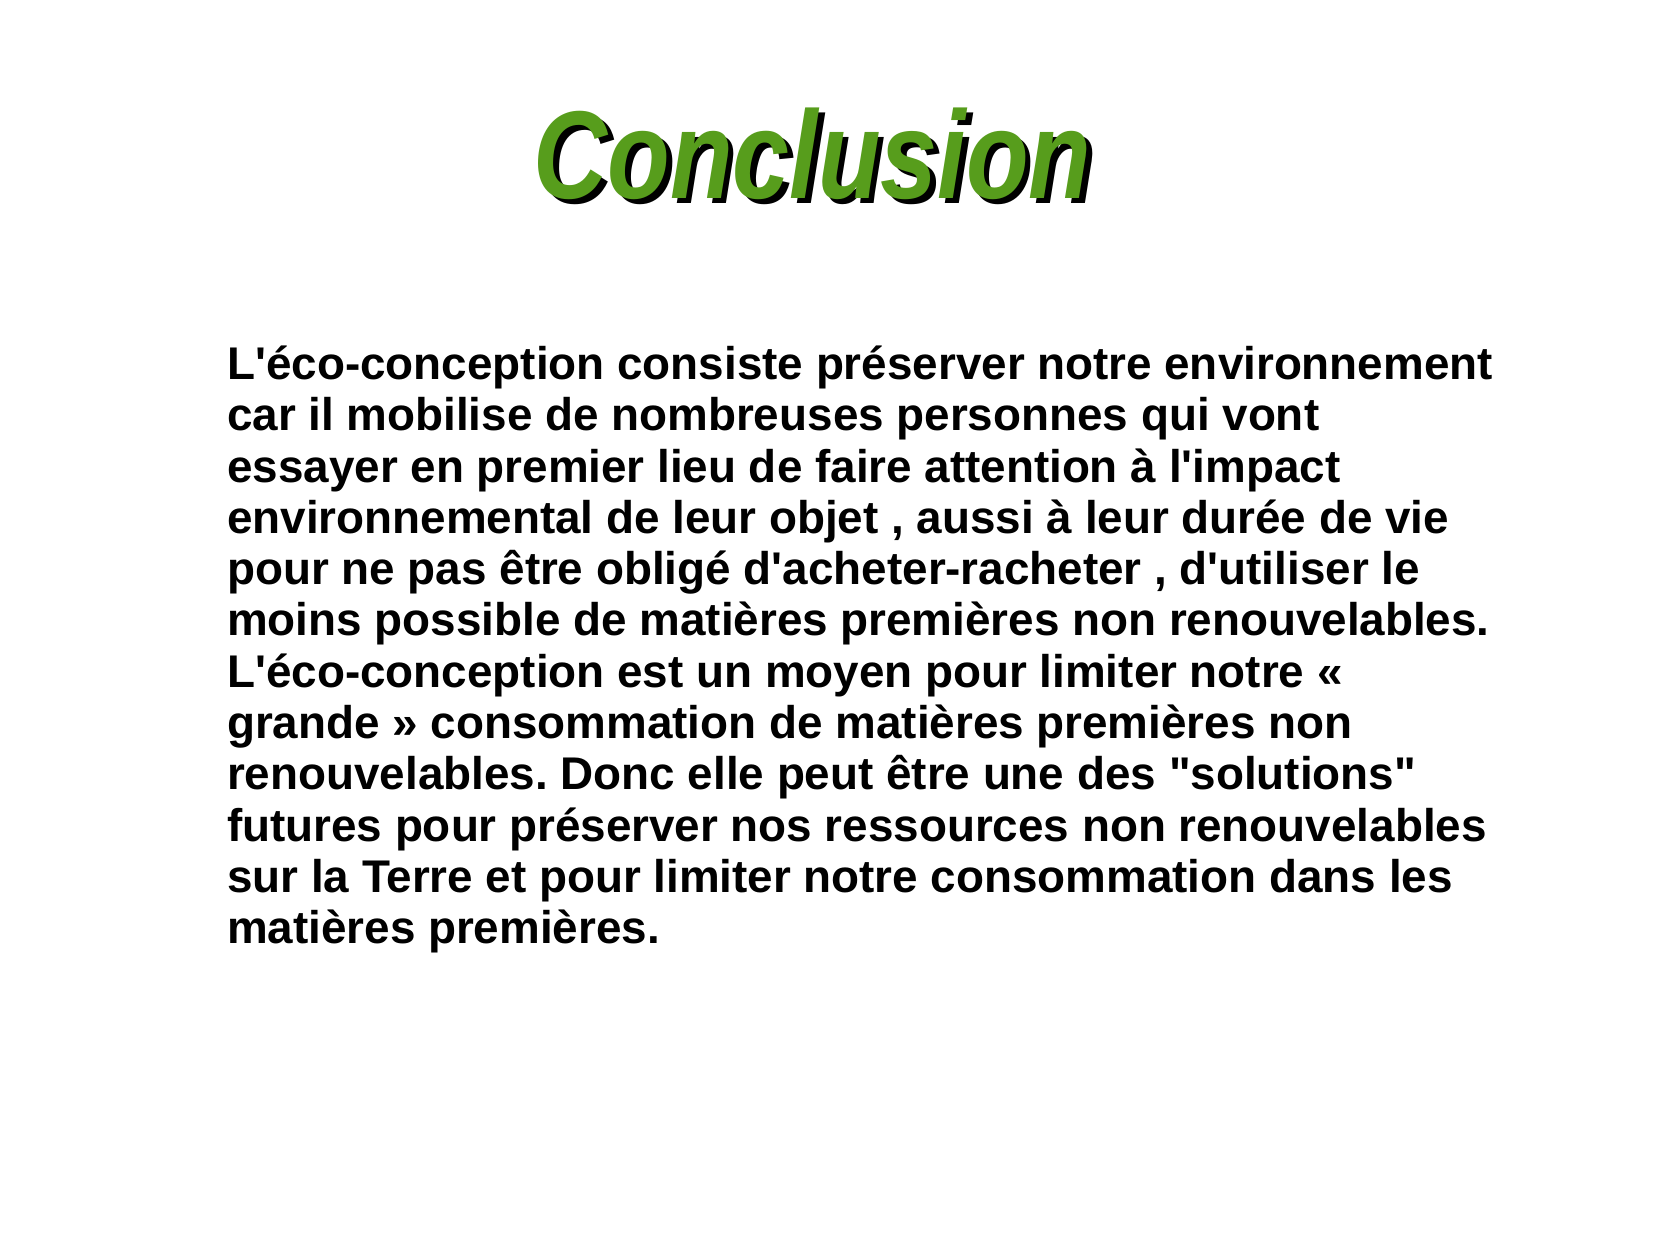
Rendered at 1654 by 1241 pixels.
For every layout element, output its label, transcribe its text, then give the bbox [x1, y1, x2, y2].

text_box L'éco-conception consiste préserver notre environnement car il mobilise de nombreuses personnes qui vont essayer en premier lieu de faire attention à l'impact environnemental de leur objet , aussi à leur durée de vie pour ne pas être obligé d'acheter-racheter , d'utiliser le moins possible de matières premières non renouvelables. L'éco-conception est un moyen pour limiter notre « grande » consommation de matières premières non renouvelables. Donc elle peut être une des "solutions" futures pour préserver nos ressources non renouvelables sur la Terre et pour limiter notre consommation dans les matières premières. [212, 330, 1512, 1078]
title Conclusion [82, 49, 1571, 257]
